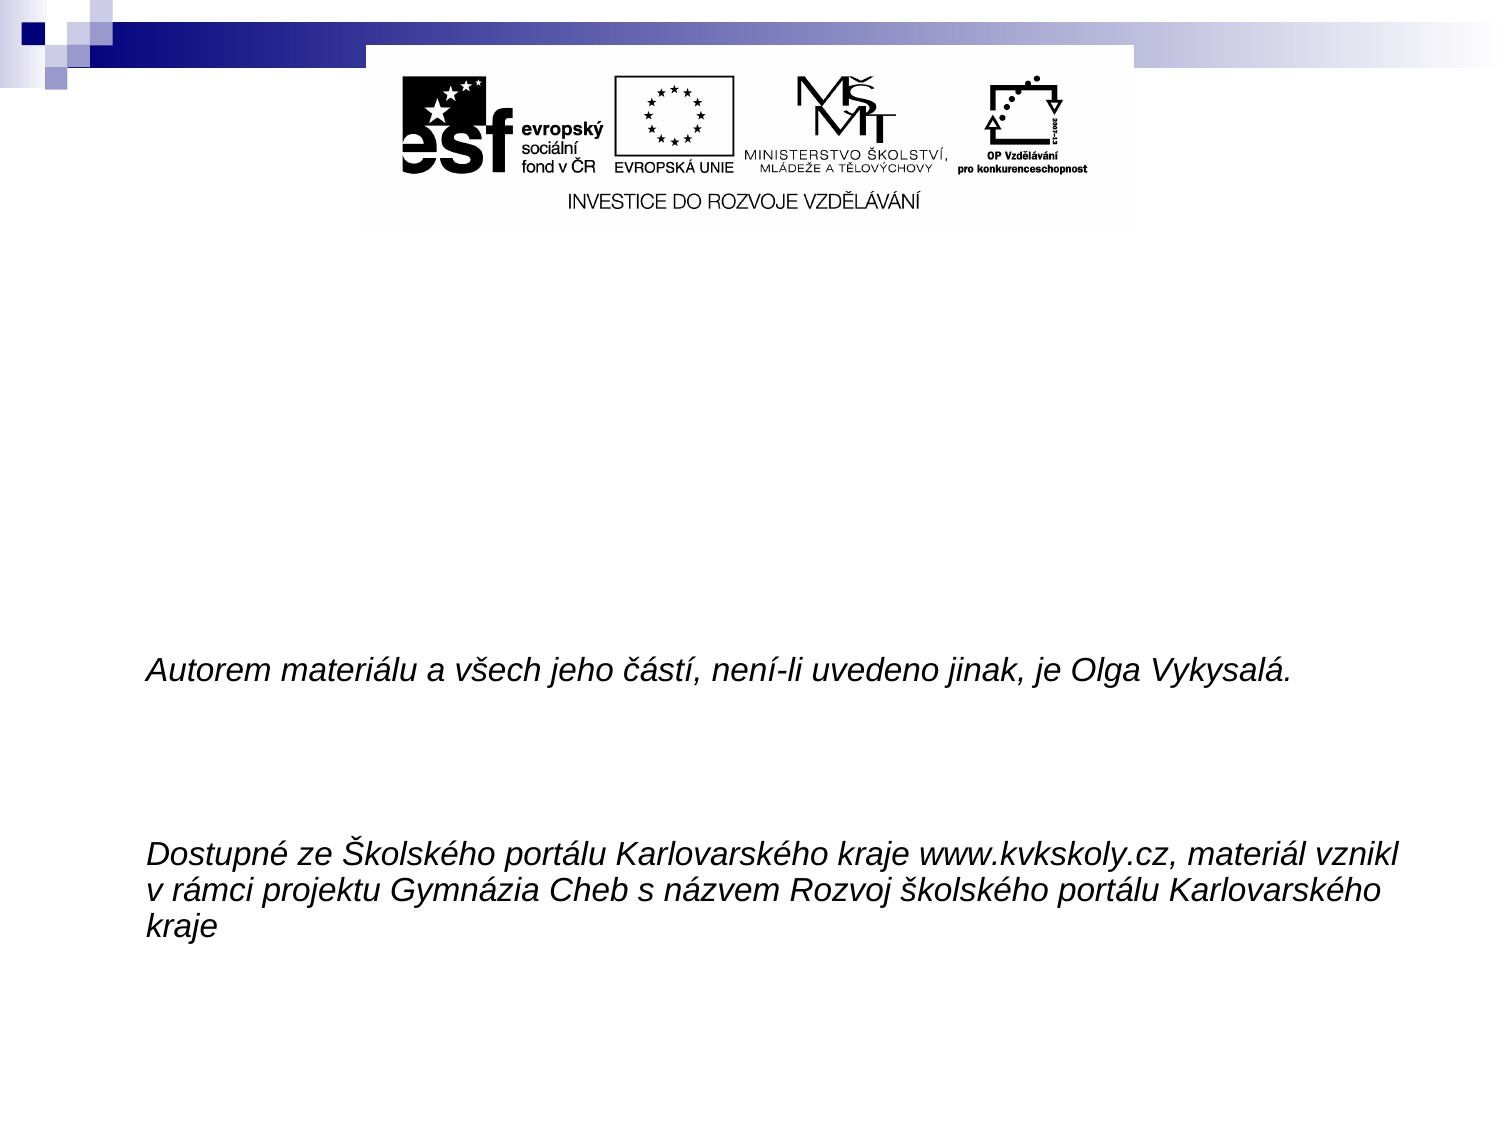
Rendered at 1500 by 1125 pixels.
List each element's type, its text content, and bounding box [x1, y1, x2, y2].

picture [366, 45, 1134, 233]
list Autorem materiálu a všech jeho částí, není-li uvedeno jinak, je Olga Vykysalá. Dostupné ze Školského portálu Karlovarského kraje www.kvkskoly.cz, materiál vznikl v rámci projektu Gymnázia Cheb s názvem Rozvoj školského portálu Karlovarského kraje [75, 262, 1426, 1006]
